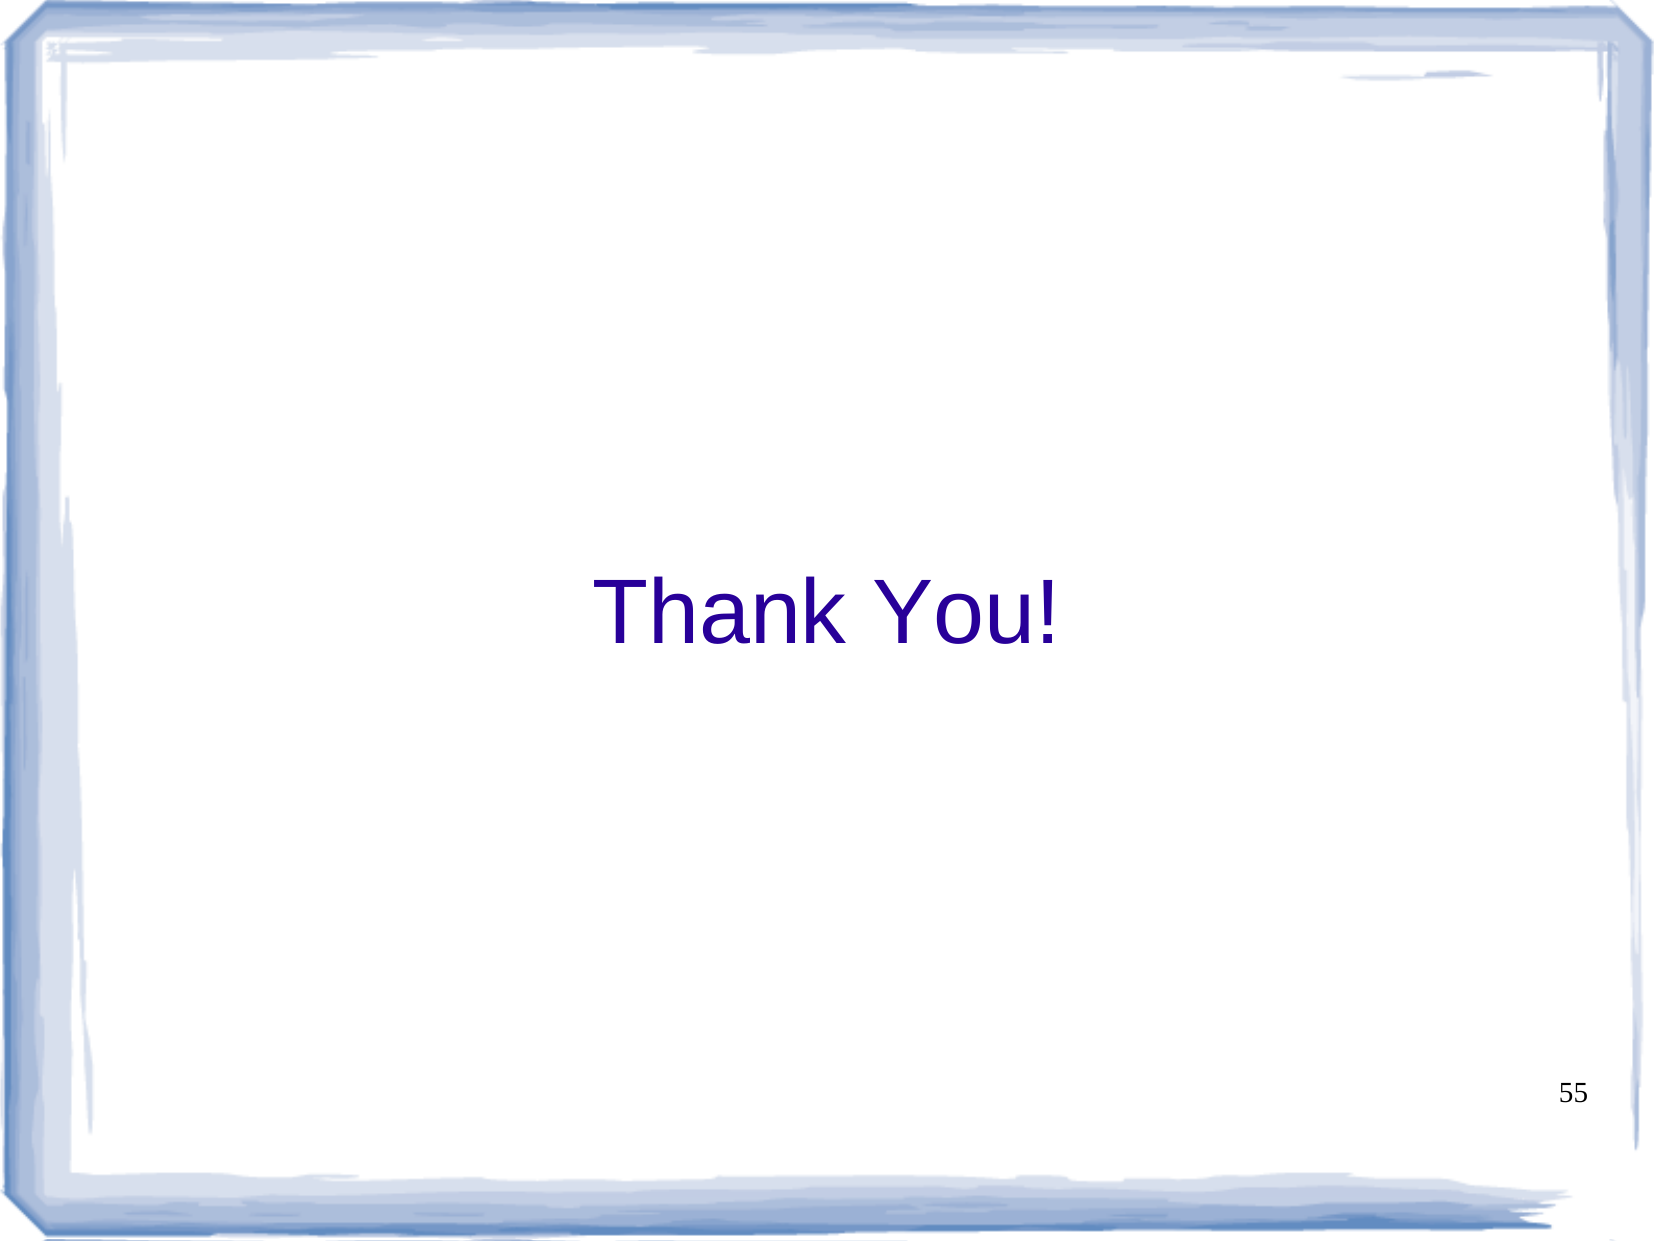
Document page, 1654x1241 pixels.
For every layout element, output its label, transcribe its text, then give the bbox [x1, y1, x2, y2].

title Thank You! [82, 507, 1571, 715]
picture [0, 0, 1654, 1241]
